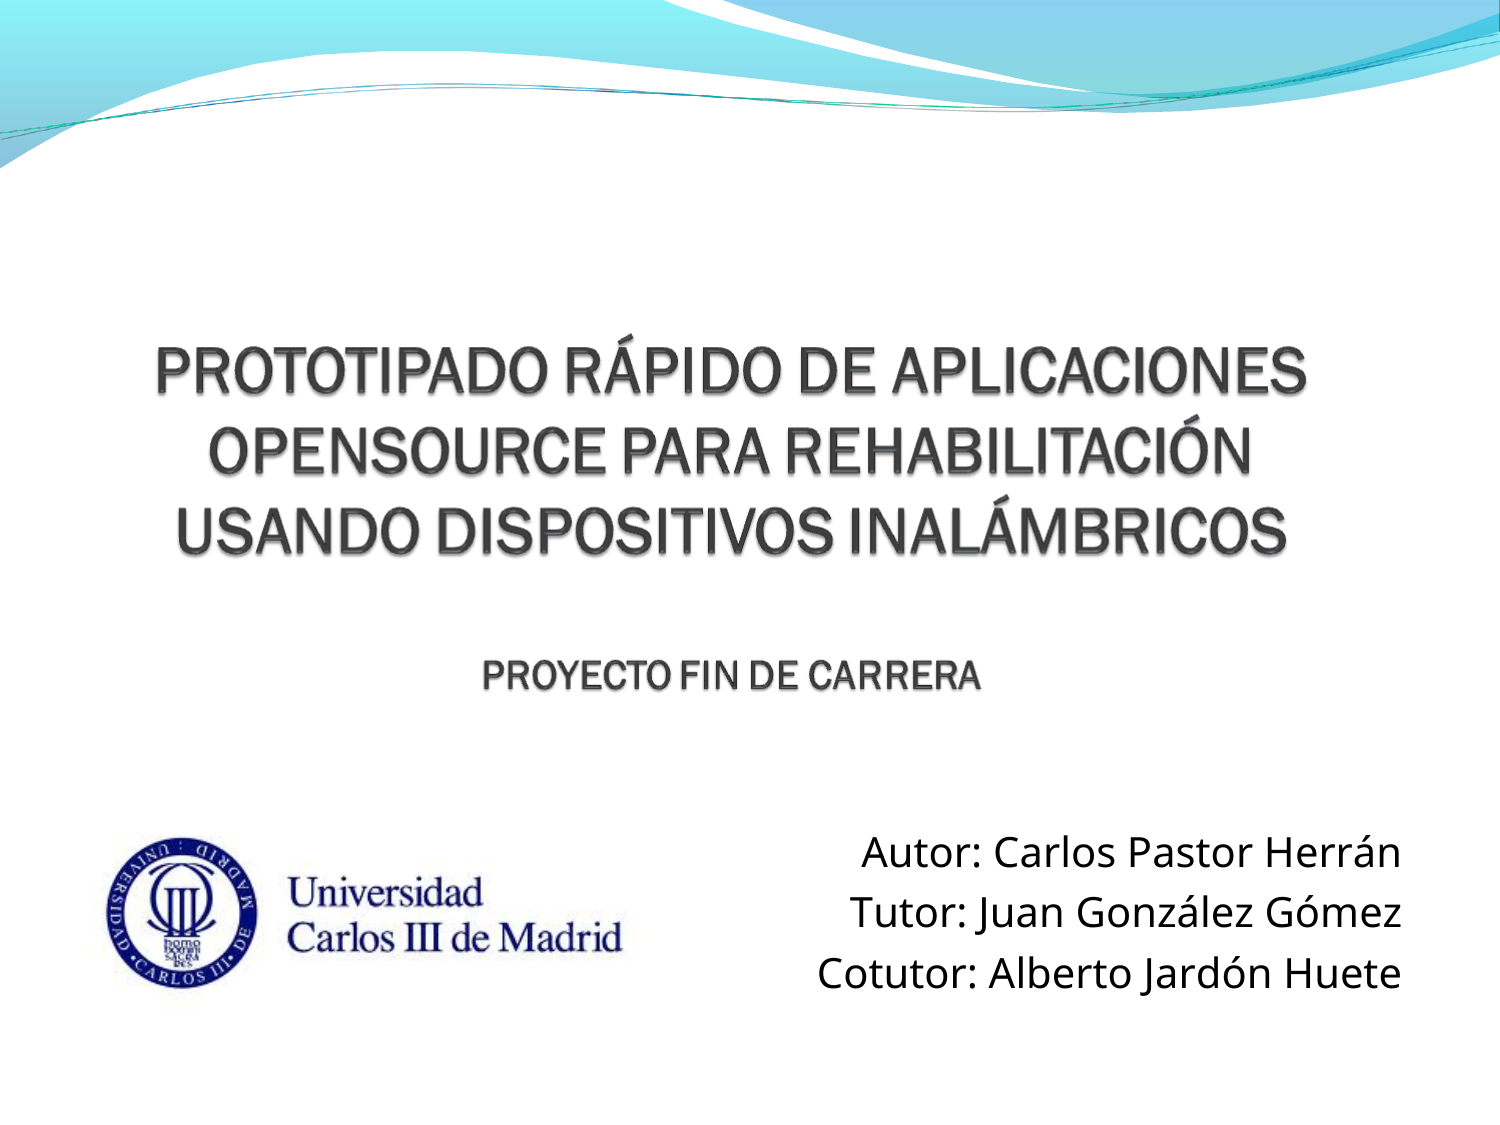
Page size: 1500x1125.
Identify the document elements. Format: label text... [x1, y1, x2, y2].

picture [0, 33, 1500, 801]
picture [64, 834, 658, 1019]
text_box Autor: Carlos Pastor Herrán Tutor: Juan González Gómez Cotutor: Alberto Jardón Huete [766, 818, 1418, 1004]
